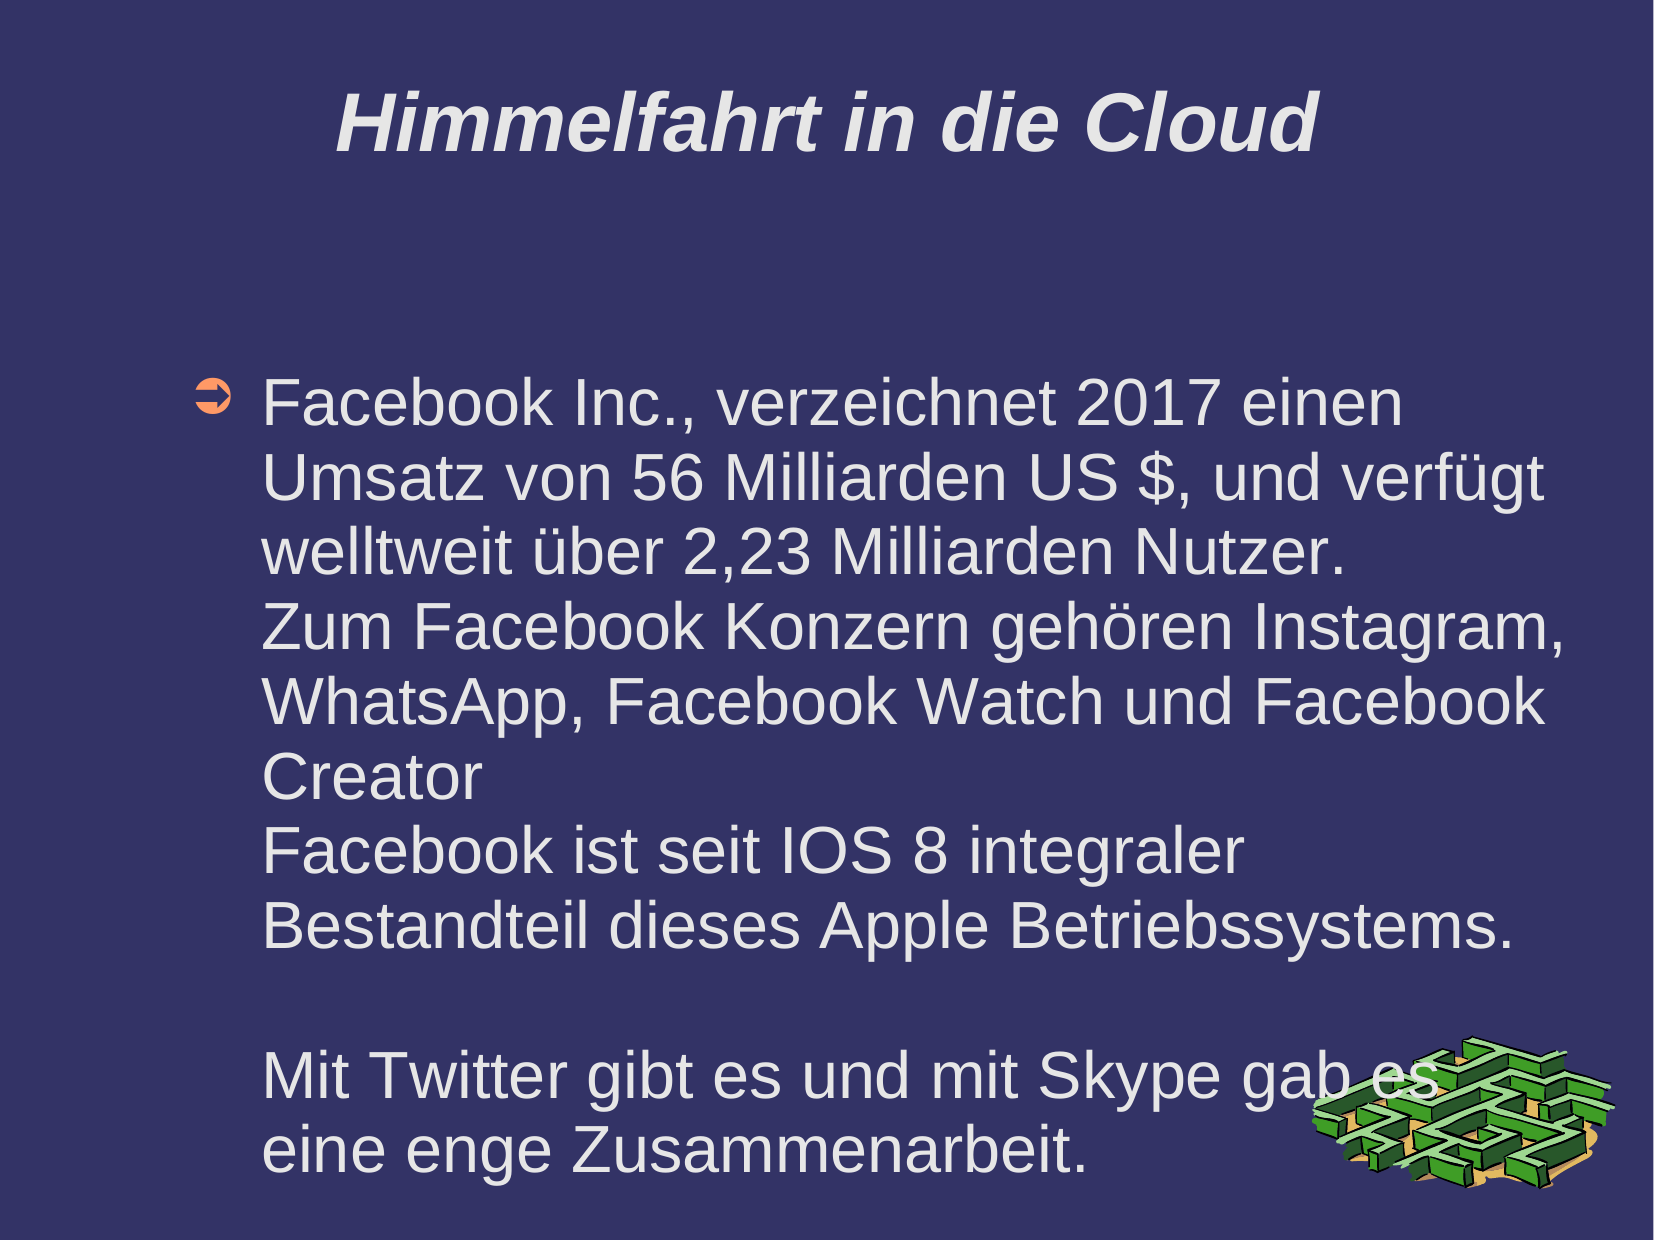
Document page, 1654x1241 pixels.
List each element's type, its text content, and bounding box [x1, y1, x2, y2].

list Facebook Inc., verzeichnet 2017 einen Umsatz von 56 Milliarden US $, und verfügt welltweit über 2,23 Milliarden Nutzer. Zum Facebook Konzern gehören Instagram, WhatsApp, Facebook Watch und Facebook Creator Facebook ist seit IOS 8 integraler Bestandteil dieses Apple Betriebssystems. Mit Twitter gibt es und mit Skype gab es eine enge Zusammenarbeit. [178, 364, 1570, 1188]
title Himmelfahrt in die Cloud [121, 19, 1534, 227]
